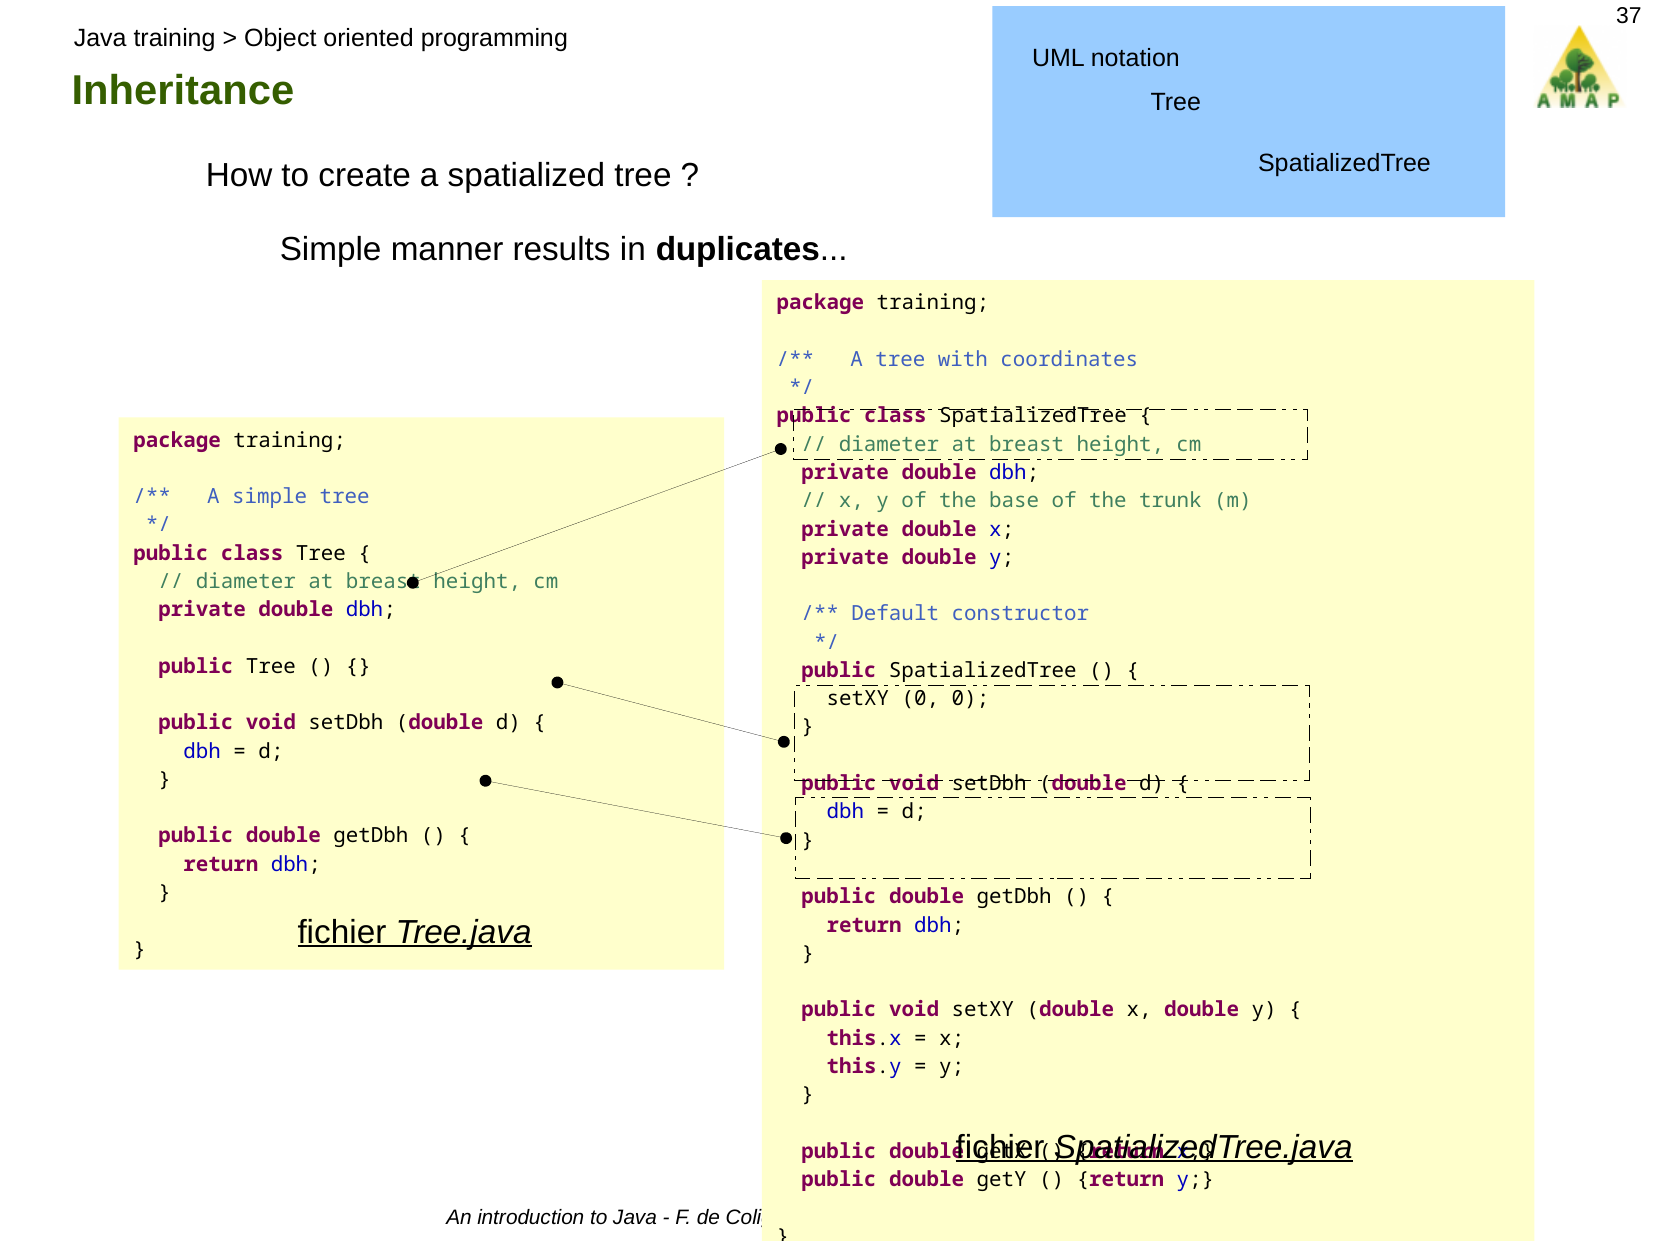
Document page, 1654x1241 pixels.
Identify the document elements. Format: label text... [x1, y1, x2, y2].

picture [1533, 25, 1627, 108]
text_box package training; /** A simple tree */ public class Tree { // diameter at breast height, cm private double dbh; public Tree () {} public void setDbh (double d) { dbh = d; } public double getDbh () { return dbh; } } [118, 417, 725, 898]
text_box [992, 6, 1506, 148]
text_box fichier Tree.java [282, 906, 550, 958]
text_box package training; /** A tree with coordinates */ public class SpatializedTree { // diameter at breast height, cm private double dbh; // x, y of the base of the trunk (m) private double x; private double y; /** Default constructor */ public SpatializedTree () { setXY (0, 0); } public void setDbh (double d) { dbh = d; } public double getDbh () { return dbh; } public void setXY (double x, double y) { this.x = x; this.y = y; } public double getX () {return x;} public double getY () {return y;} } [761, 280, 1535, 1129]
text_box fichier SpatializedTree.java [940, 1120, 1369, 1173]
text_box Inheritance [56, 59, 1064, 121]
text_box Java training > Object oriented programming [59, 16, 1004, 60]
text_box How to create a spatialized tree ? Simple manner results in duplicates... [191, 148, 1525, 277]
text_box Tree [1064, 80, 1288, 127]
text_box SpatializedTree [1233, 141, 1457, 188]
text_box UML notation [959, 36, 1196, 80]
